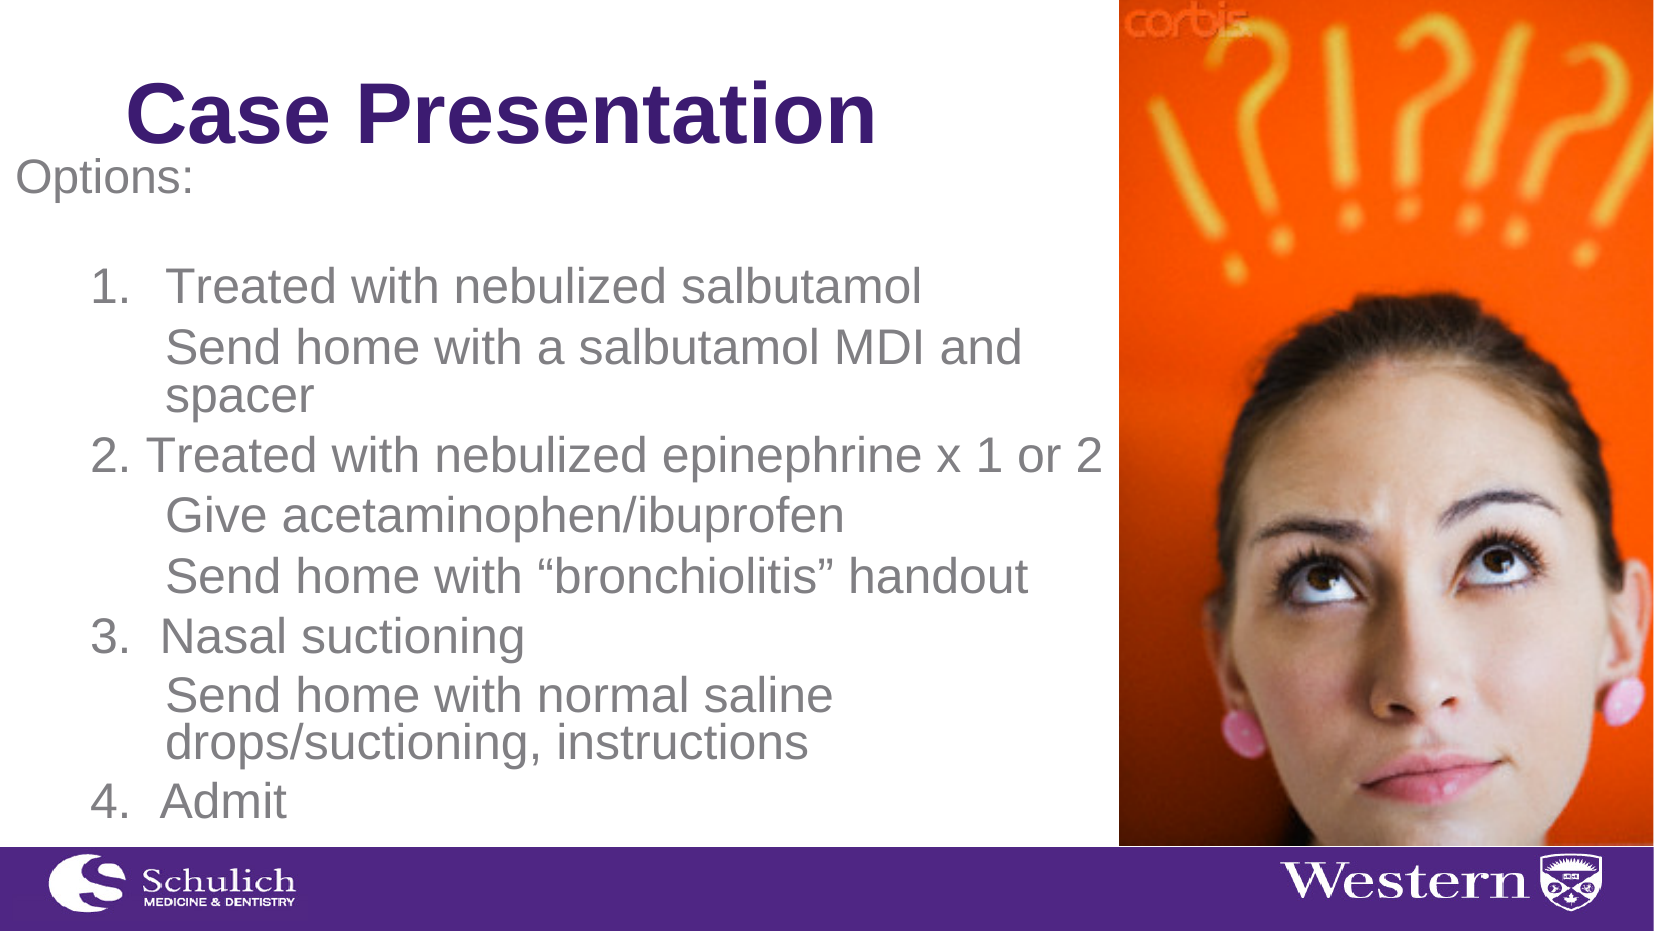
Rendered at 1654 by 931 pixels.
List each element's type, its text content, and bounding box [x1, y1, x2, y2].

picture [0, 0, 1654, 931]
list Options: Treated with nebulized salbutamol Send home with a salbutamol MDI and spacer 2. Treated with nebulized epinephrine x 1 or 2 Give acetaminophen/ibuprofen Send home with “bronchiolitis” handout 3. Nasal suctioning Send home with normal saline drops/suctioning, instructions 4. Admit [0, 149, 1185, 931]
title Case Presentation [110, 30, 1119, 149]
